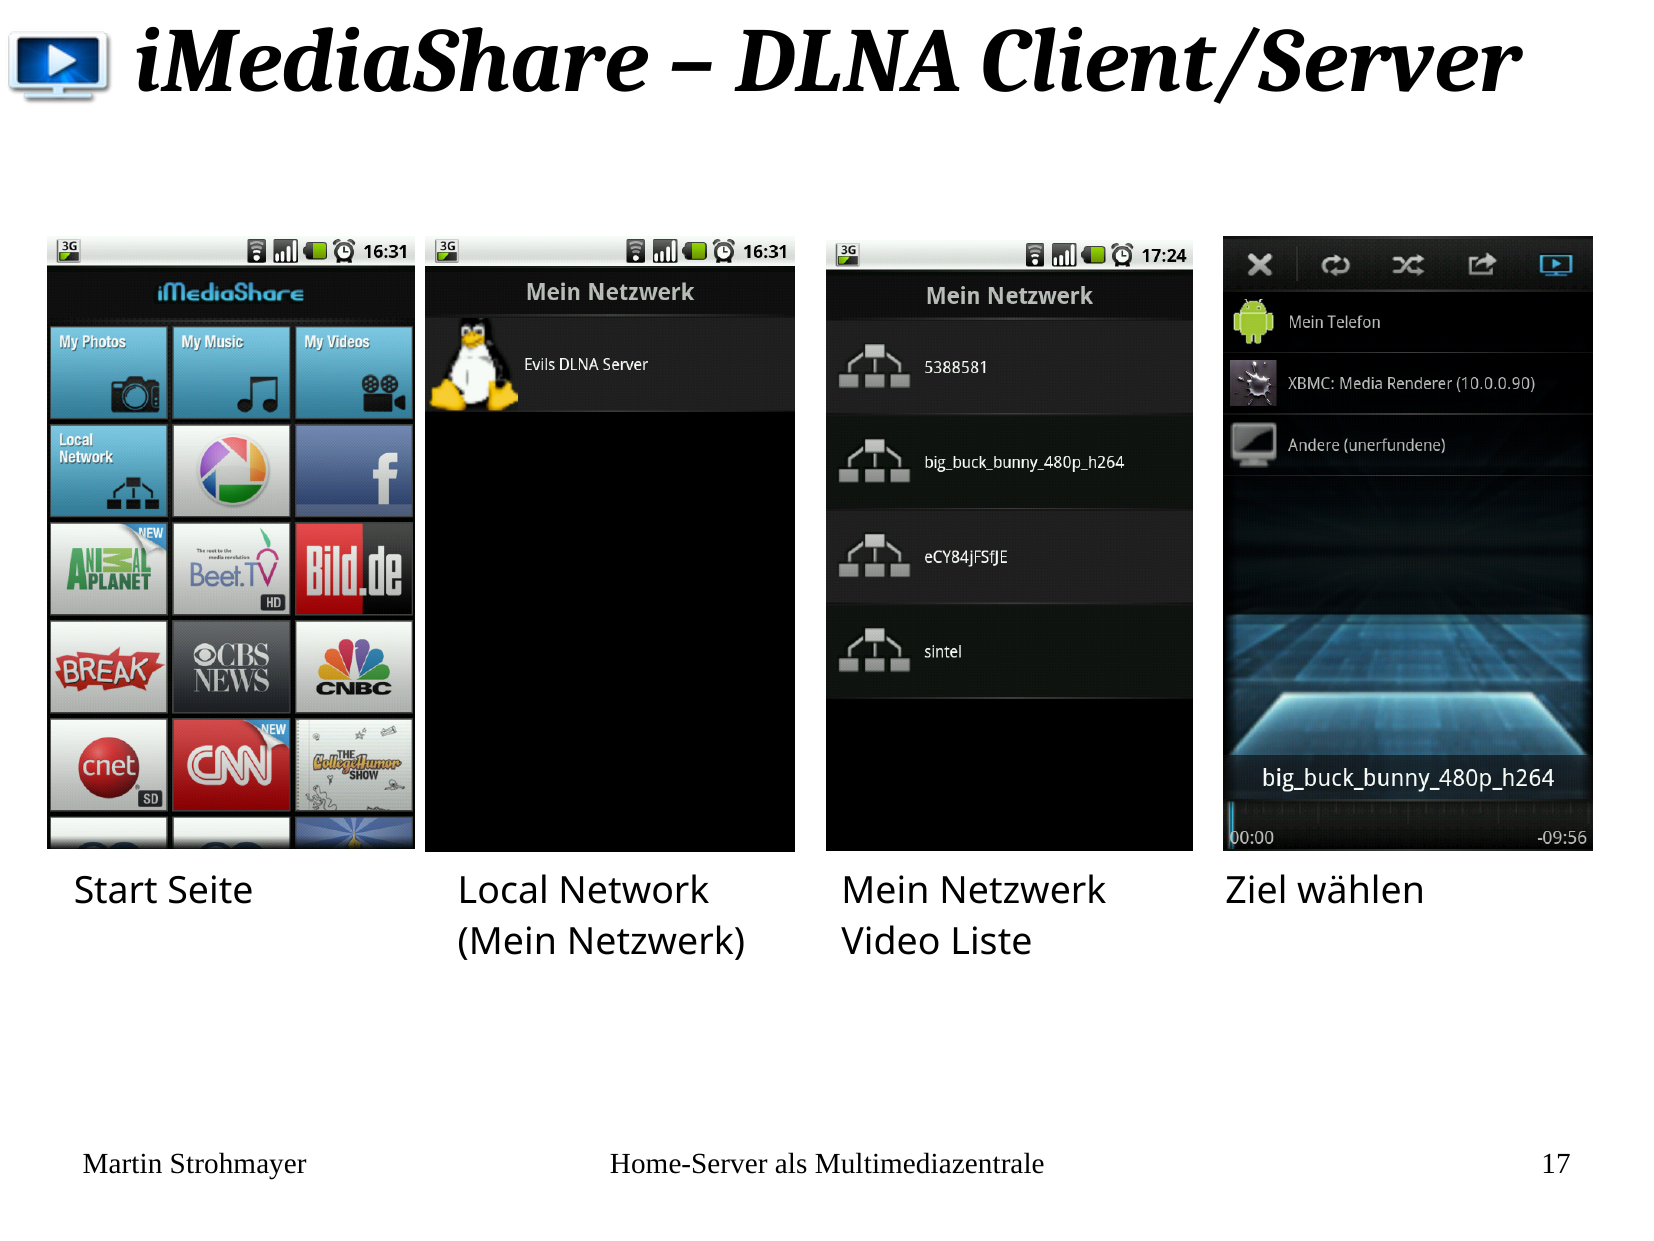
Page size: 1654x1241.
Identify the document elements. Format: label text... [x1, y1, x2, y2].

title iMediaShare – DLNA Client/Server [119, 7, 1654, 115]
text_box Start Seite [59, 856, 384, 915]
picture [47, 236, 415, 850]
picture [425, 236, 795, 852]
text_box Mein Netzwerk Video Liste [826, 856, 1152, 959]
picture [826, 240, 1193, 851]
picture [0, 0, 119, 122]
text_box Ziel wählen [1210, 856, 1536, 915]
text_box Local Network (Mein Netzwerk) [442, 856, 768, 959]
picture [1223, 236, 1593, 851]
